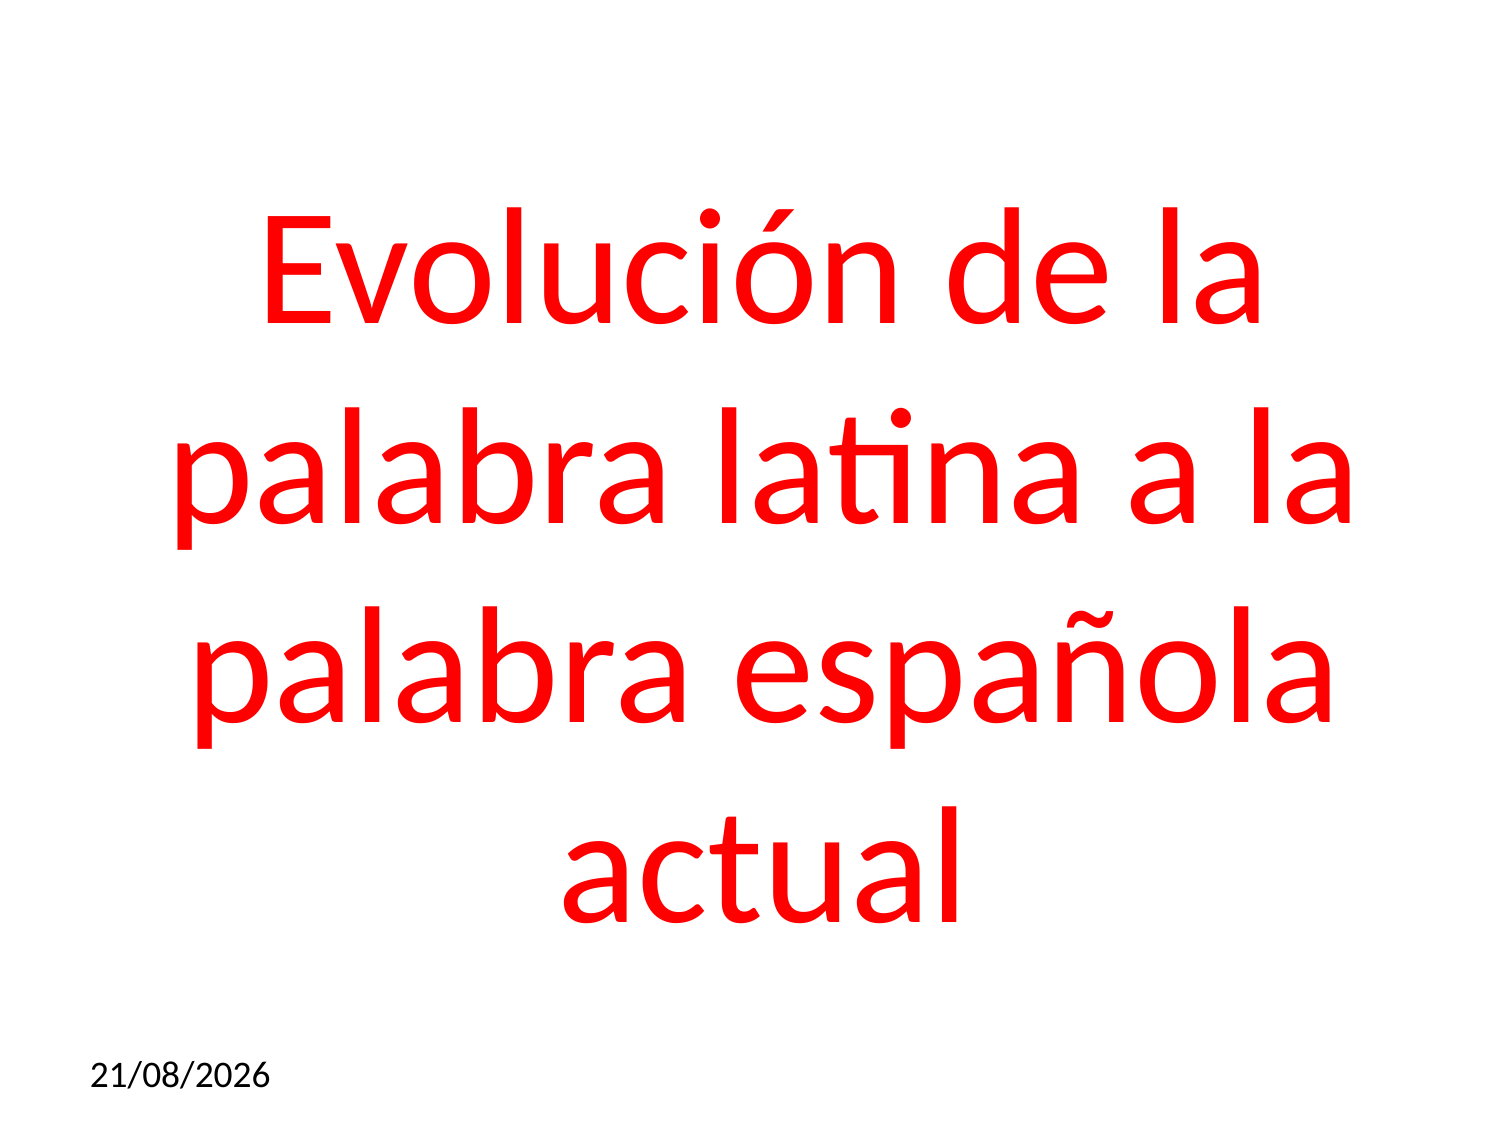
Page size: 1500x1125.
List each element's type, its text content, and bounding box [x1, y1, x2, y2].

title Evolución de la palabra latina a la palabra española actual [88, 149, 1439, 905]
